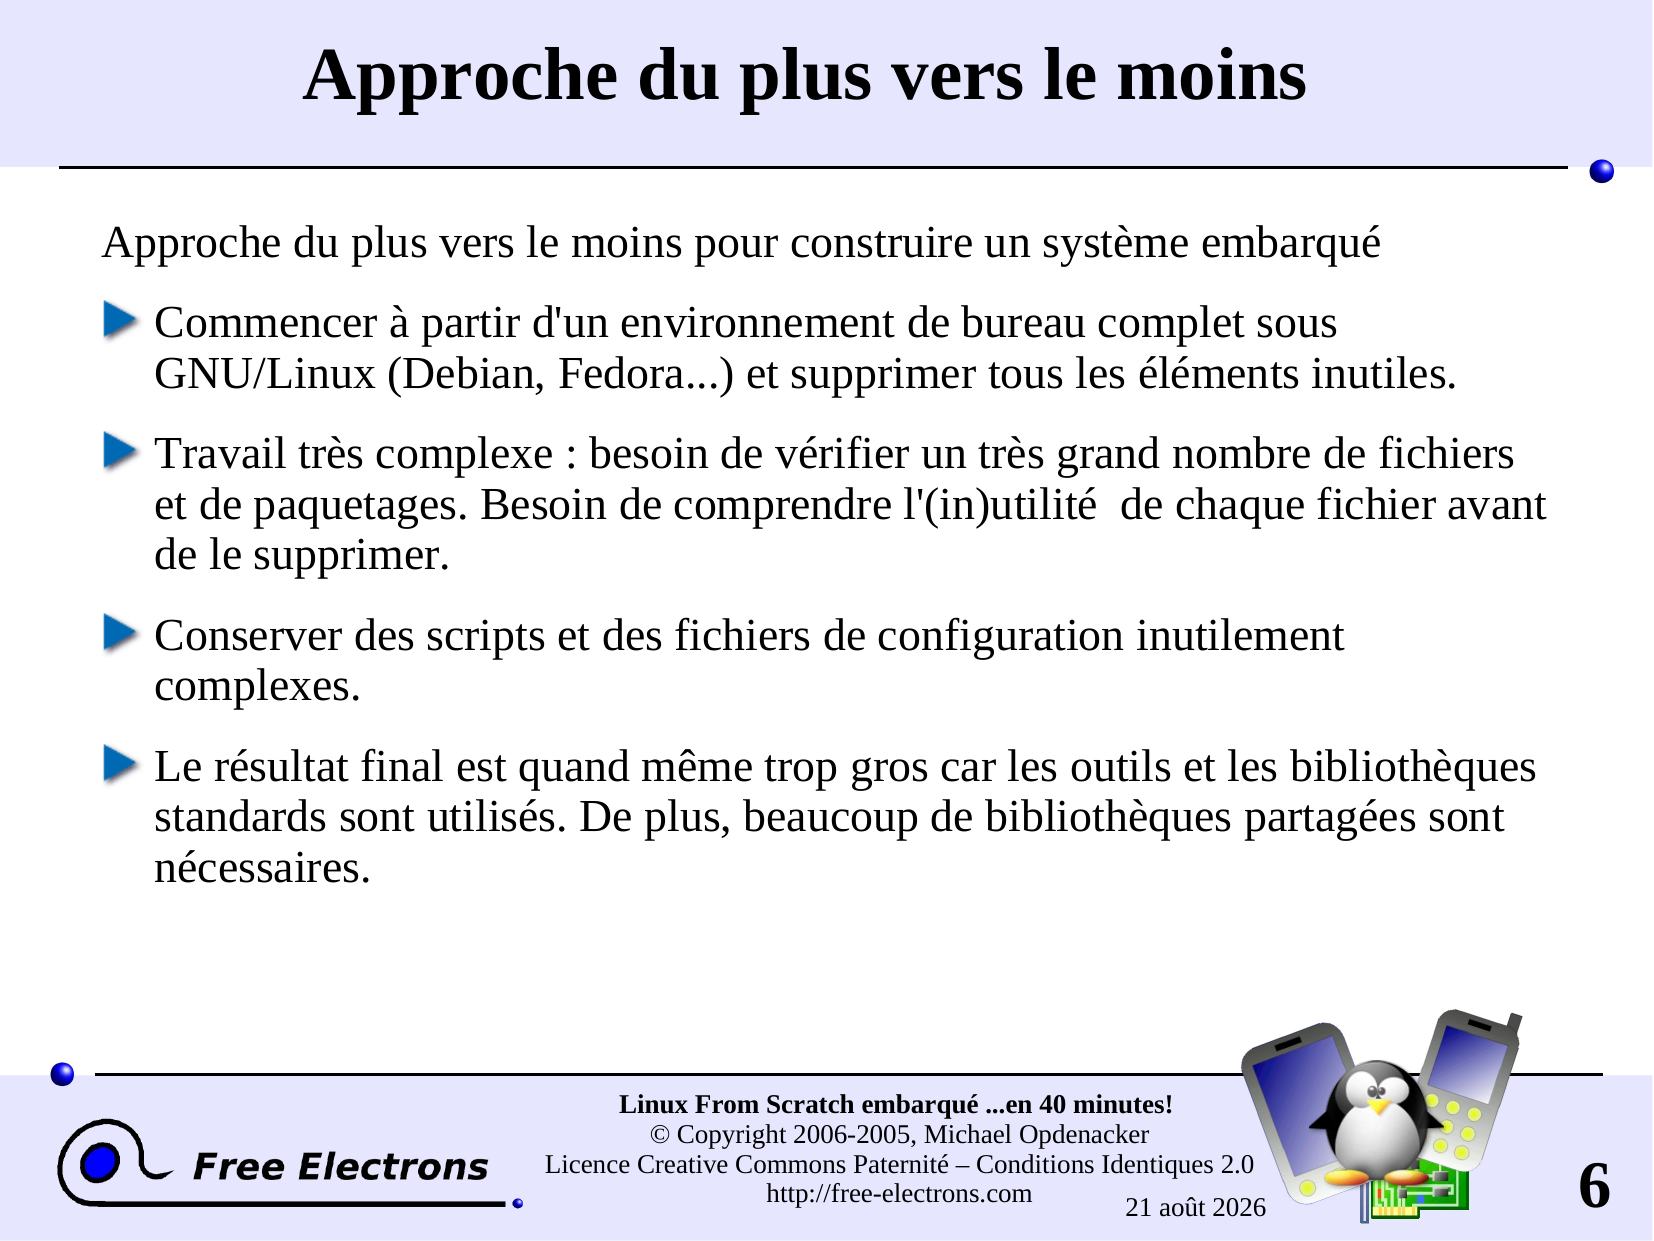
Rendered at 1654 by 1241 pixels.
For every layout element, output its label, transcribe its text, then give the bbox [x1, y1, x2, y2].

picture [1231, 1067, 1520, 1241]
list Approche du plus vers le moins pour construire un système embarqué Commencer à partir d'un environnement de bureau complet sous GNU/Linux (Debian, Fedora...) et supprimer tous les éléments inutiles. Travail très complexe : besoin de vérifier un très grand nombre de fichiers et de paquetages. Besoin de comprendre l'(in)utilité de chaque fichier avant de le supprimer. Conserver des scripts et des fichiers de configuration inutilement complexes. Le résultat final est quand même trop gros car les outils et les bibliothèques standards sont utilisés. De plus, beaucoup de bibliothèques partagées sont nécessaires. [83, 216, 1553, 1067]
picture [50, 1108, 527, 1216]
title Approche du plus vers le moins [60, 25, 1551, 124]
